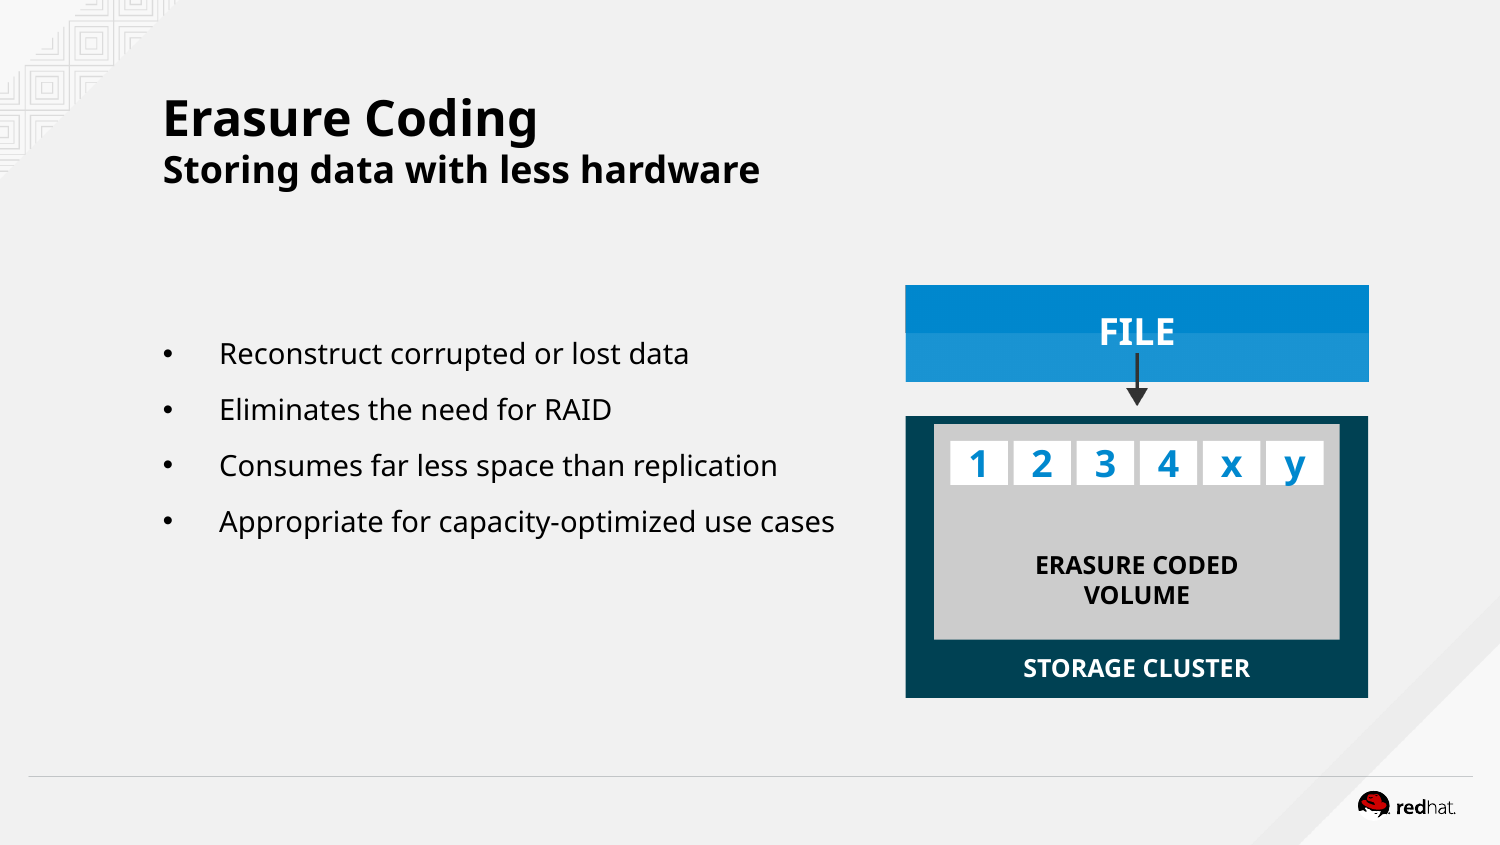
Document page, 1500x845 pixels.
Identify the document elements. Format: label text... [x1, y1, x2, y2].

text_box ERASURE CODED VOLUME [934, 539, 1340, 621]
text_box x [1202, 440, 1261, 485]
text_box [905, 416, 1369, 698]
text_box 4 [1139, 440, 1198, 485]
text_box Erasure Coding Storing data with less hardware [147, 78, 1407, 200]
picture [0, 0, 1500, 845]
text_box 2 [1013, 440, 1071, 485]
list Reconstruct corrupted or lost data Eliminates the need for RAID Consumes far less space than replication Appropriate for capacity-optimized use cases [147, 320, 894, 561]
text_box 3 [1076, 440, 1135, 485]
text_box y [1266, 440, 1324, 485]
text_box 1 [950, 440, 1008, 485]
text_box FILE [905, 289, 1369, 371]
text_box STORAGE CLUSTER [934, 637, 1340, 698]
